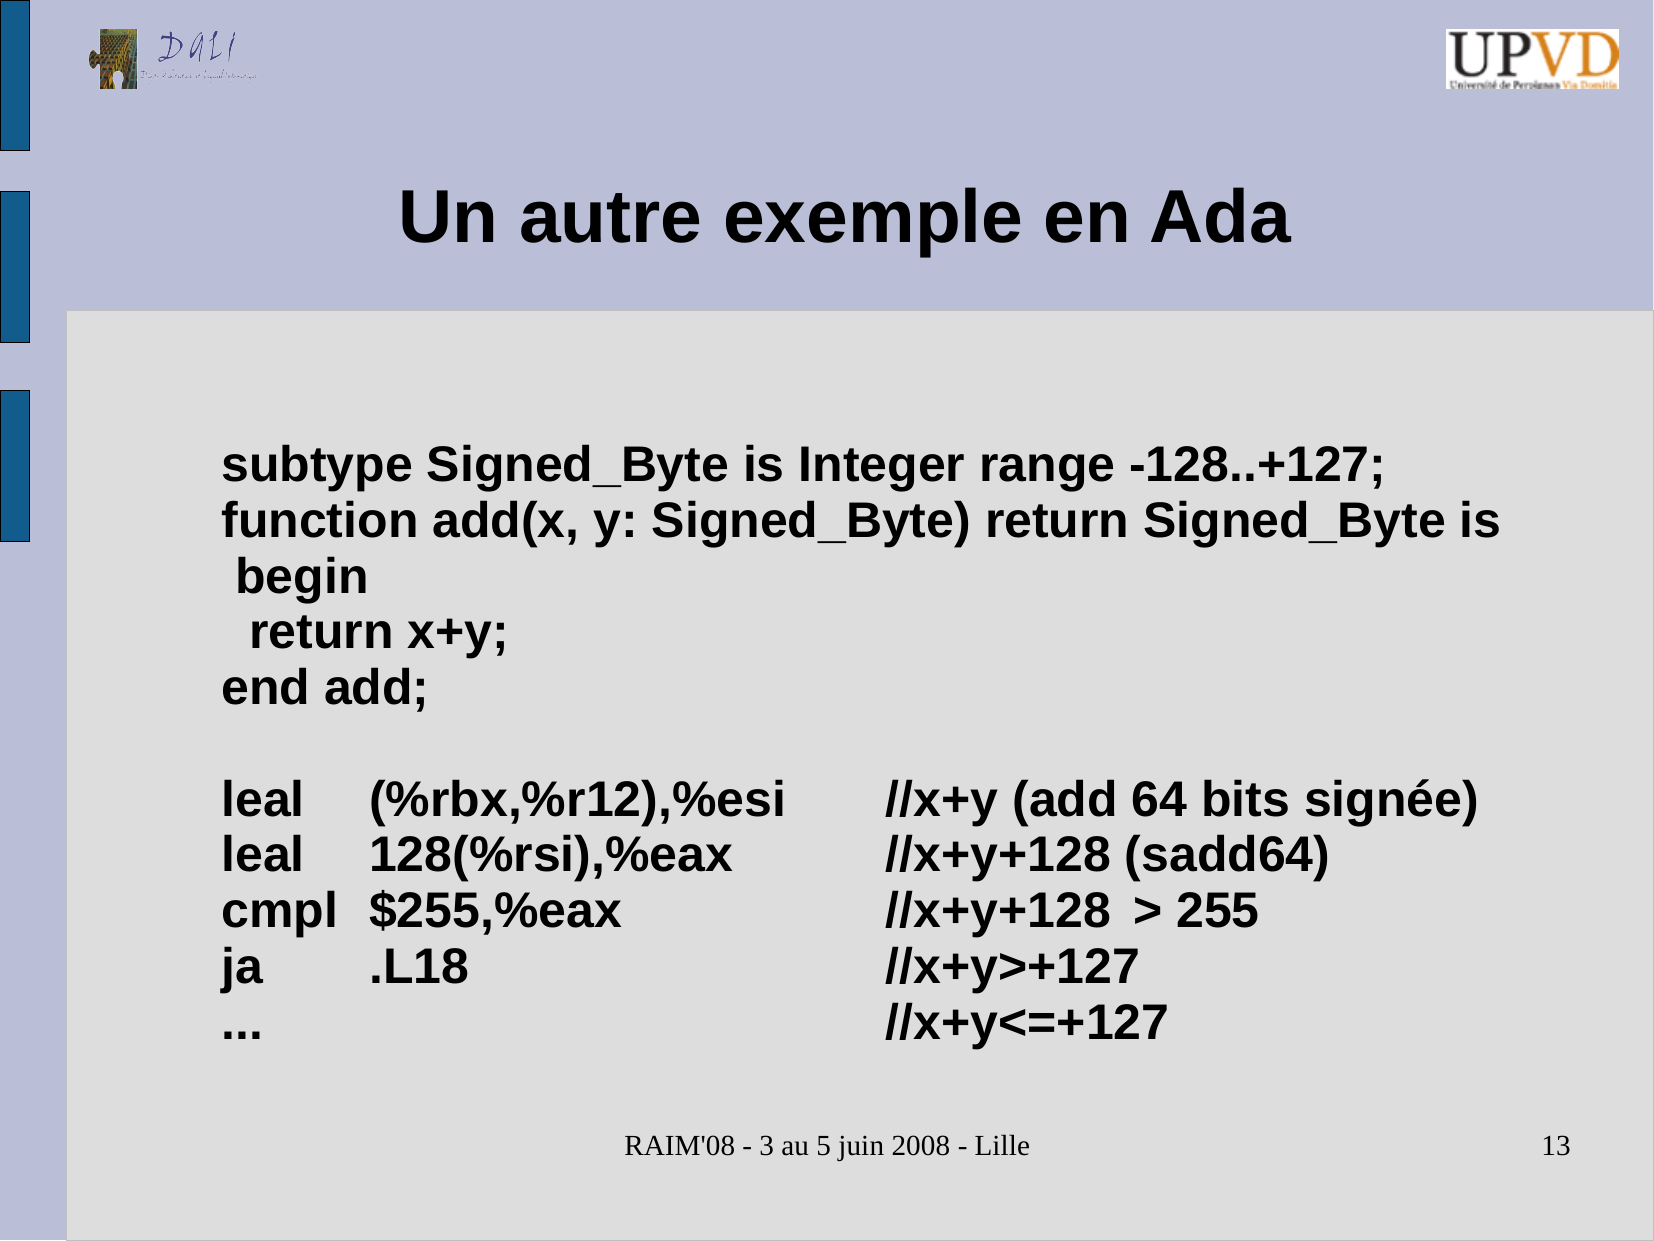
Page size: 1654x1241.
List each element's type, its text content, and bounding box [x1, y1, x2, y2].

picture [1446, 29, 1619, 89]
picture [88, 29, 261, 89]
text_box Un autre exemple en Ada [383, 167, 1307, 266]
text_box subtype Signed_Byte is Integer range -128..+127; function add(x, y: Signed_Byte) return Signed_Byte is begin return x+y; end add; leal (%rbx,%r12),%esi //x+y (add 64 bits signée) leal 128(%rsi),%eax //x+y+128 (sadd64) cmpl $255,%eax //x+y+128 > 255 ja .L18 //x+y>+127 ... //x+y<=+127 [206, 429, 1516, 1073]
